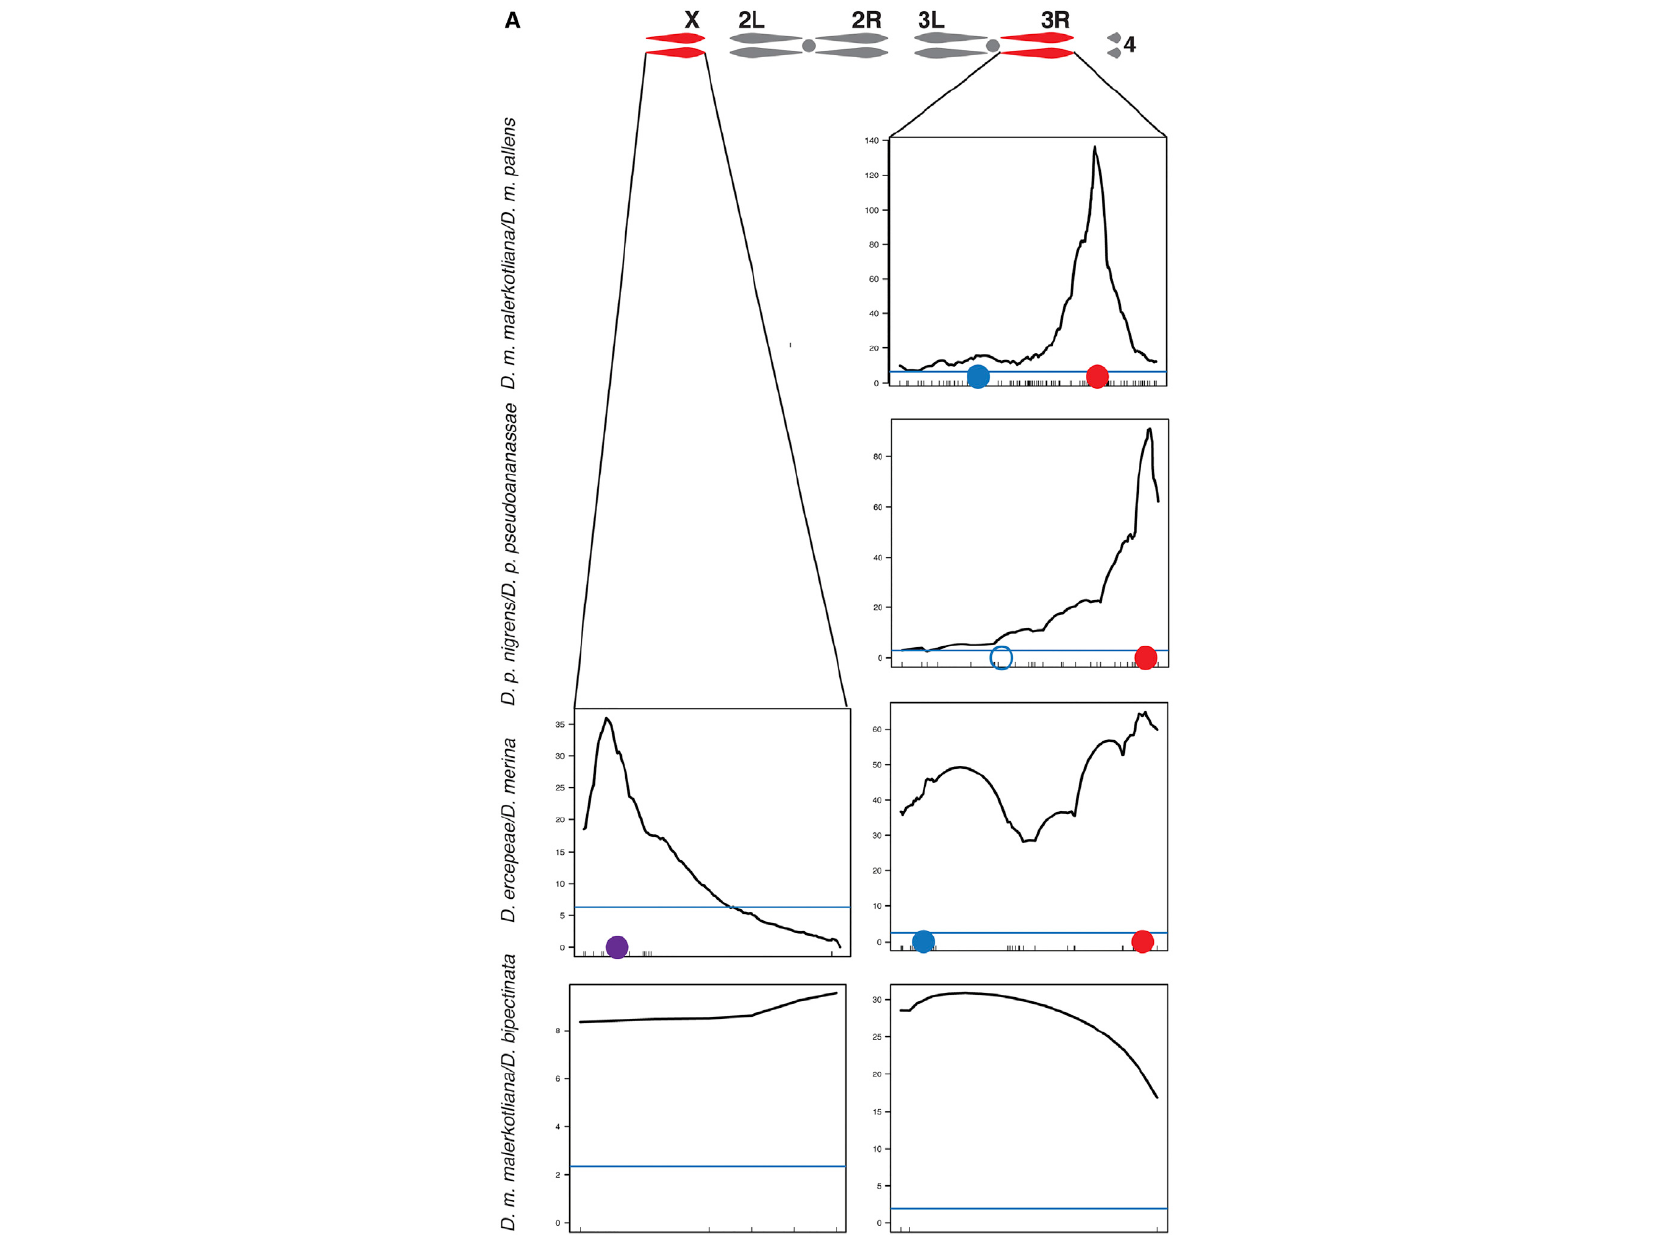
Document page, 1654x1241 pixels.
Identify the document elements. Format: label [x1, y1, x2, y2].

picture [496, 4, 1182, 1241]
